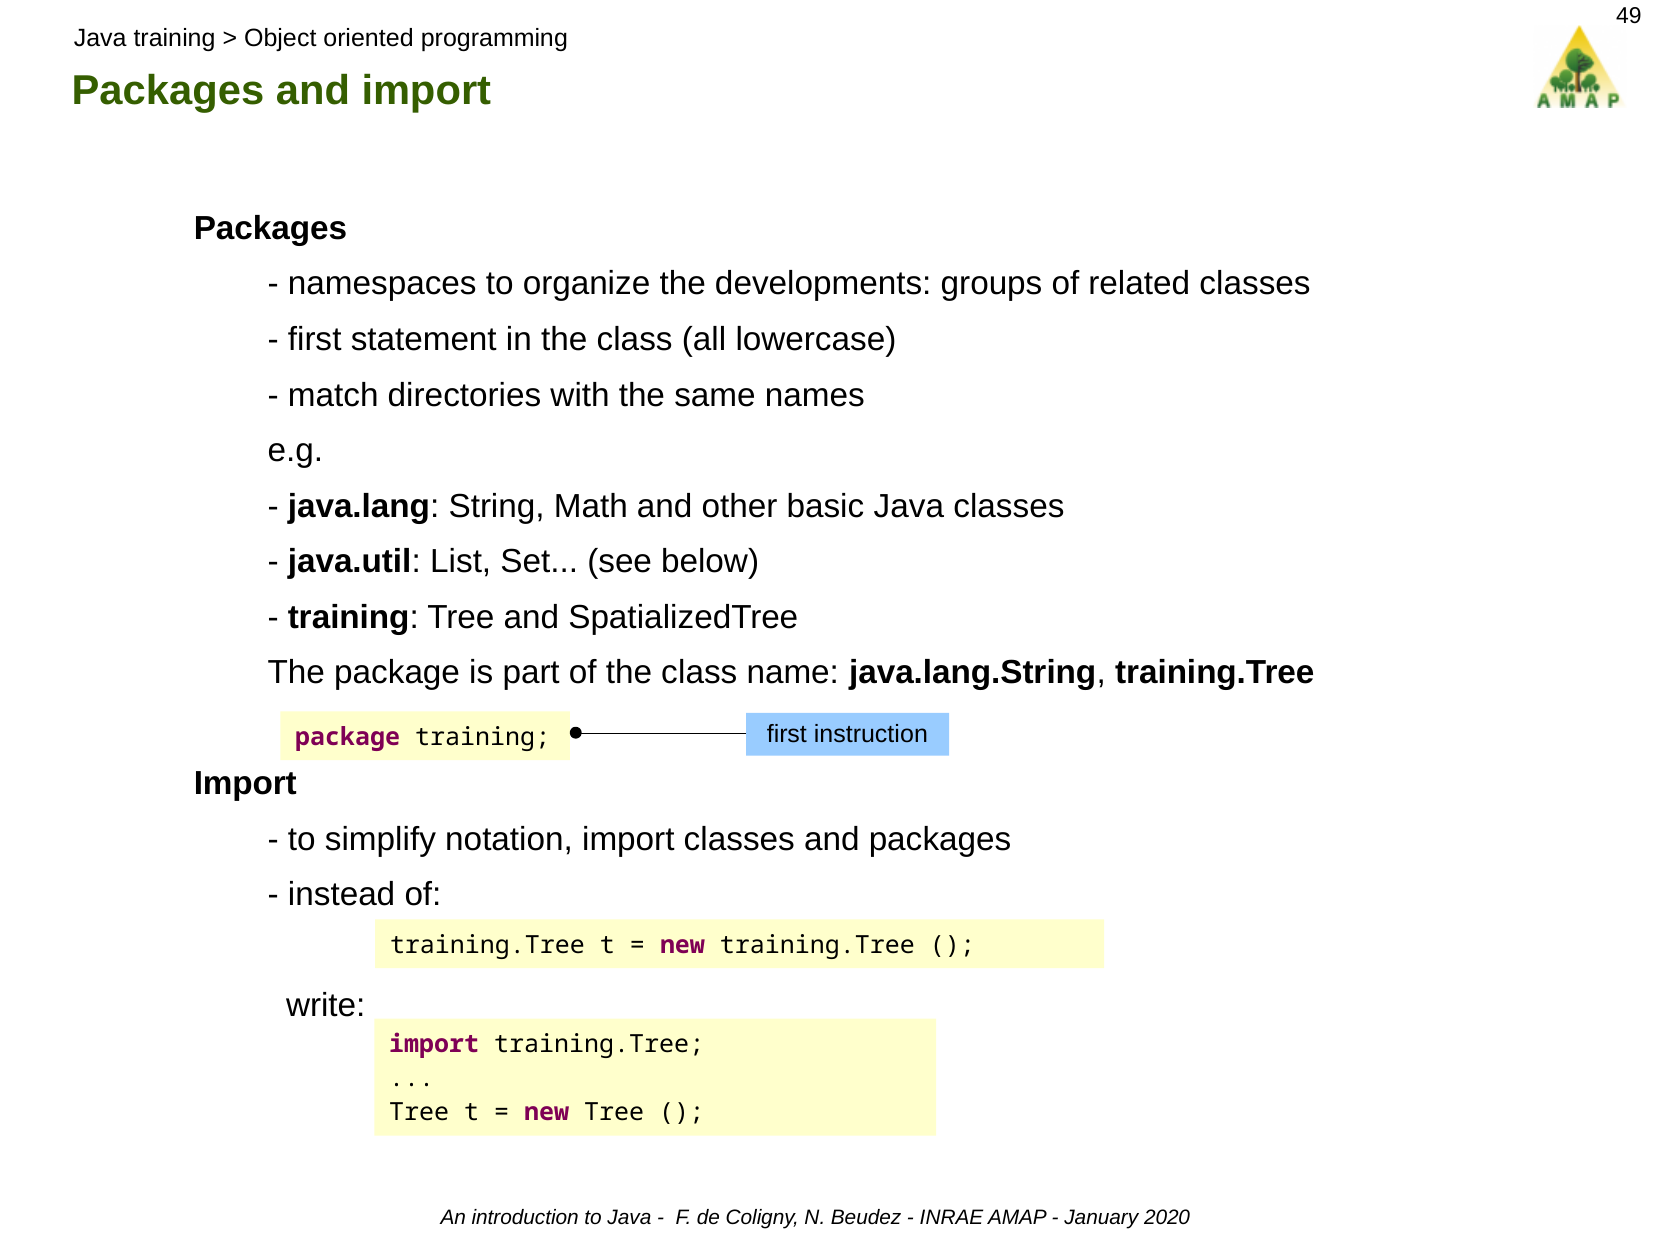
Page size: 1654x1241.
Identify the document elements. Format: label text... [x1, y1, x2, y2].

text_box package training; [280, 711, 570, 756]
text_box Packages and import [56, 59, 1120, 121]
picture [1533, 25, 1627, 108]
text_box Packages - namespaces to organize the developments: groups of related classes - first statement in the class (all lowercase) - match directories with the same names e.g. - java.lang: String, Math and other basic Java classes - java.util: List, Set... (see below) - training: Tree and SpatializedTree The package is part of the class name: java.lang.String, training.Tree Import - to simplify notation, import classes and packages - instead of: write: [179, 183, 1451, 1032]
text_box training.Tree t = new training.Tree (); [375, 919, 1105, 964]
text_box import training.Tree; ... Tree t = new Tree (); [374, 1018, 937, 1122]
text_box Java training > Object oriented programming [59, 16, 1004, 60]
text_box first instruction [746, 712, 950, 756]
